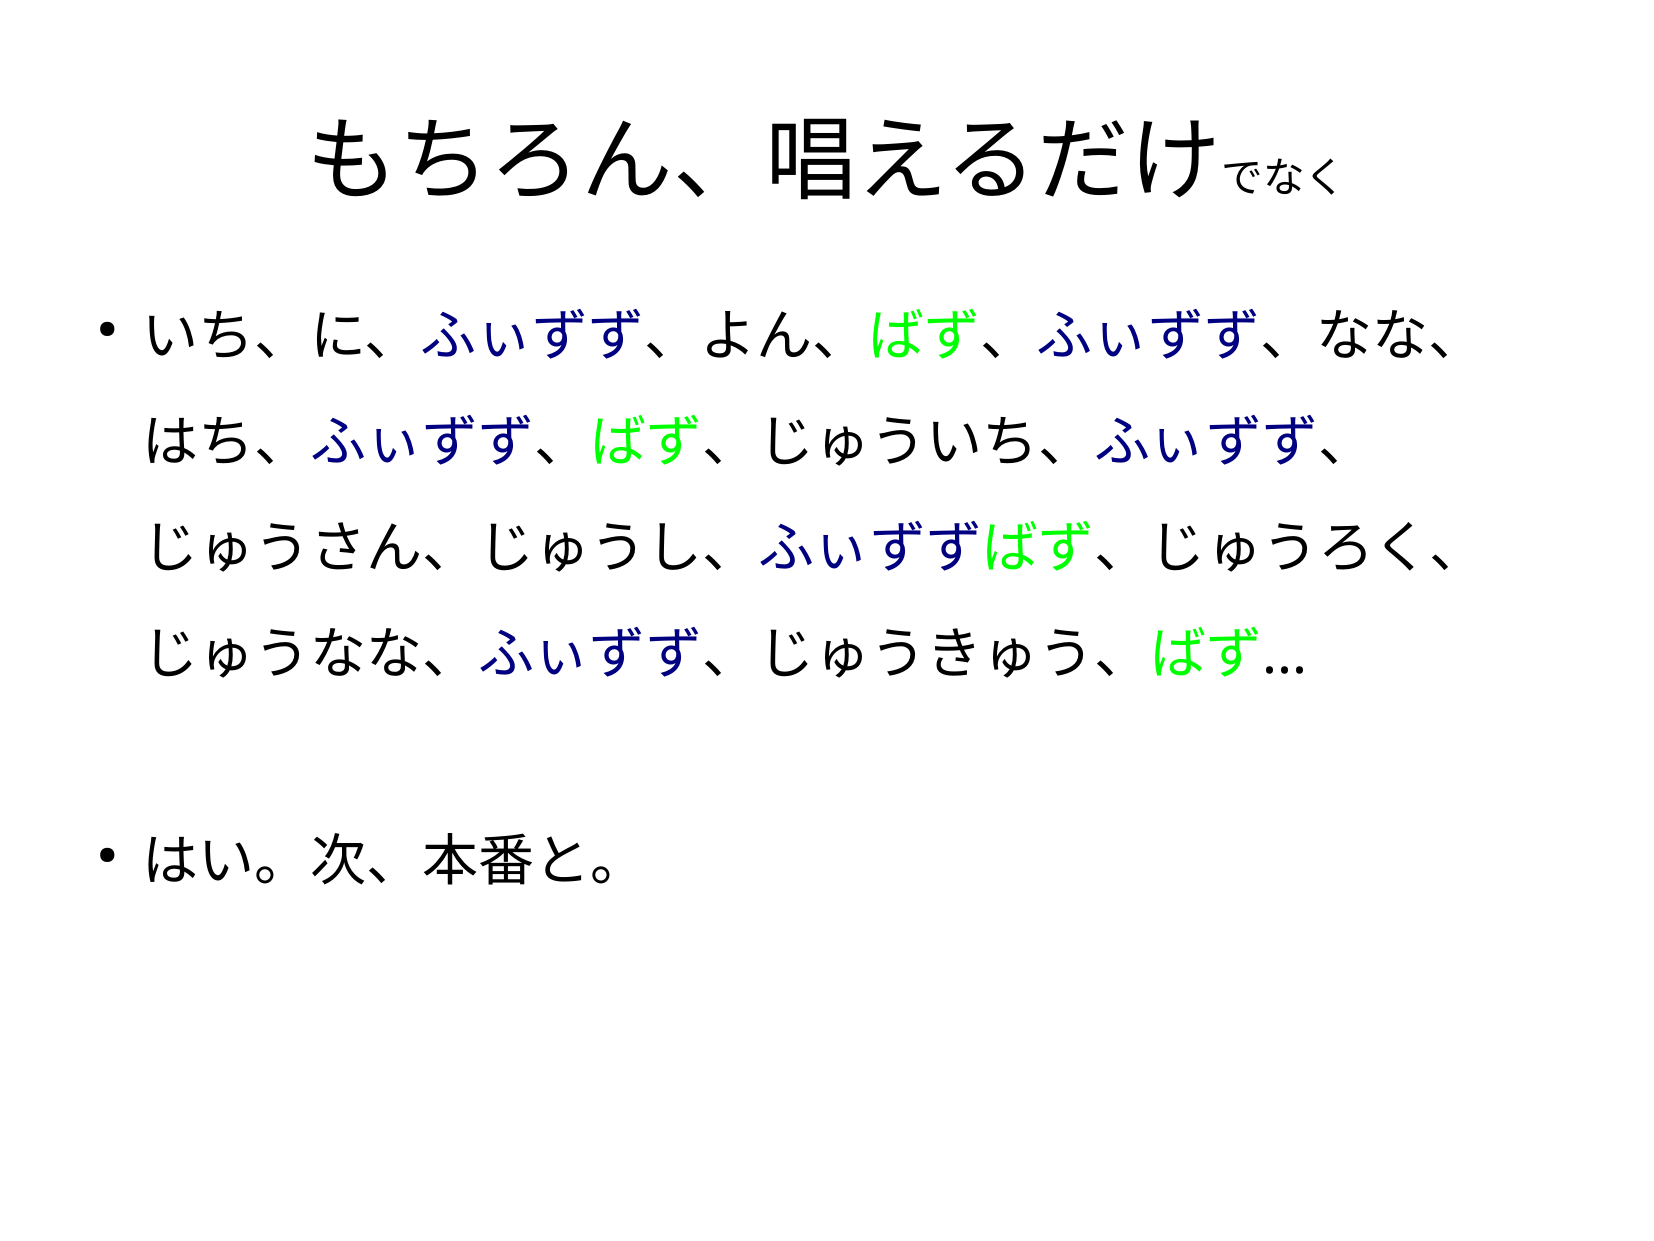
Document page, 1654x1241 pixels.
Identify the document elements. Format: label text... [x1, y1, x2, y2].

title もちろん、唱えるだけでなく [82, 49, 1571, 257]
list いち、に、ふぃずず、よん、ばず、ふぃずず、なな、 はち、ふぃずず、ばず、じゅういち、ふぃずず、 じゅうさん、じゅうし、ふぃずずばず、じゅうろく、 じゅうなな、ふぃずず、じゅうきゅう、ばず... はい。次、本番と。 [82, 290, 1538, 1010]
